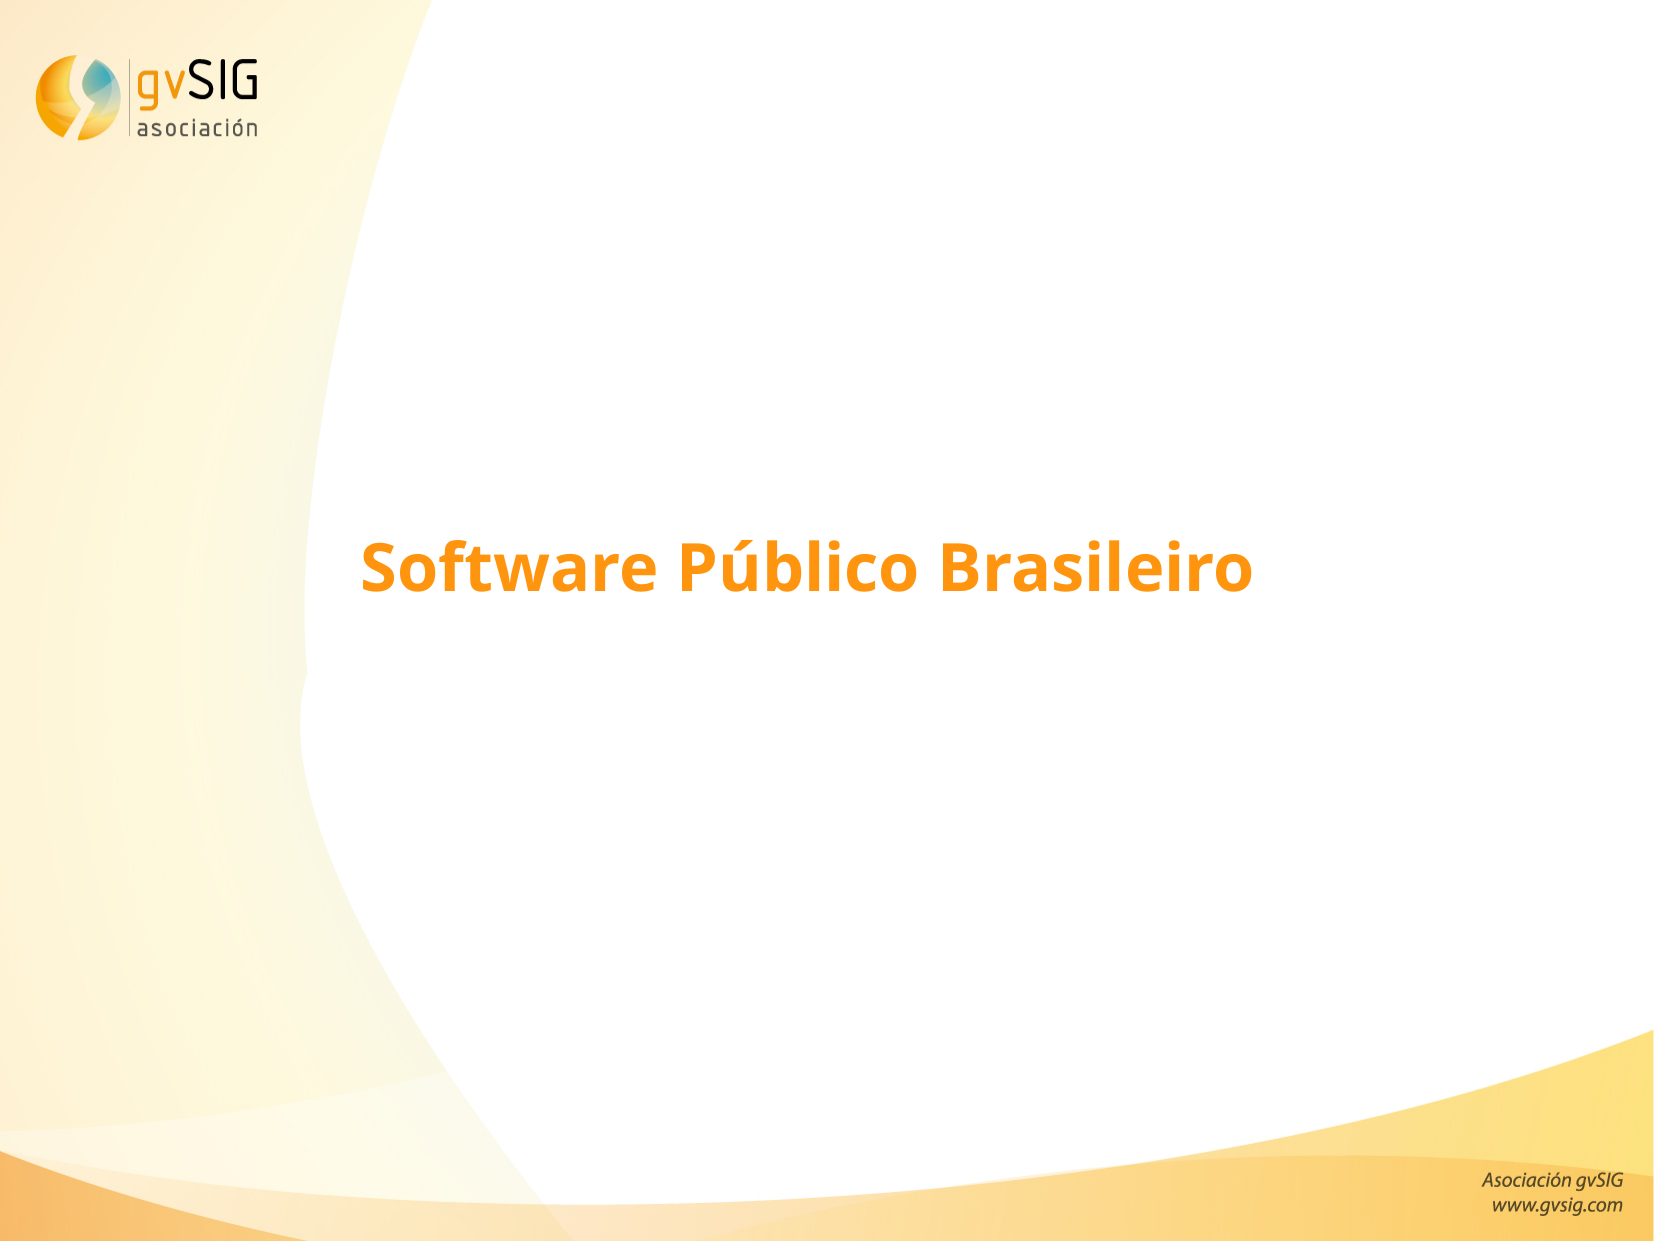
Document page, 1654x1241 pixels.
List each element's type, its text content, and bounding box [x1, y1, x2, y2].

text_box Software Público Brasileiro [360, 520, 1554, 725]
picture [0, 0, 1654, 1241]
